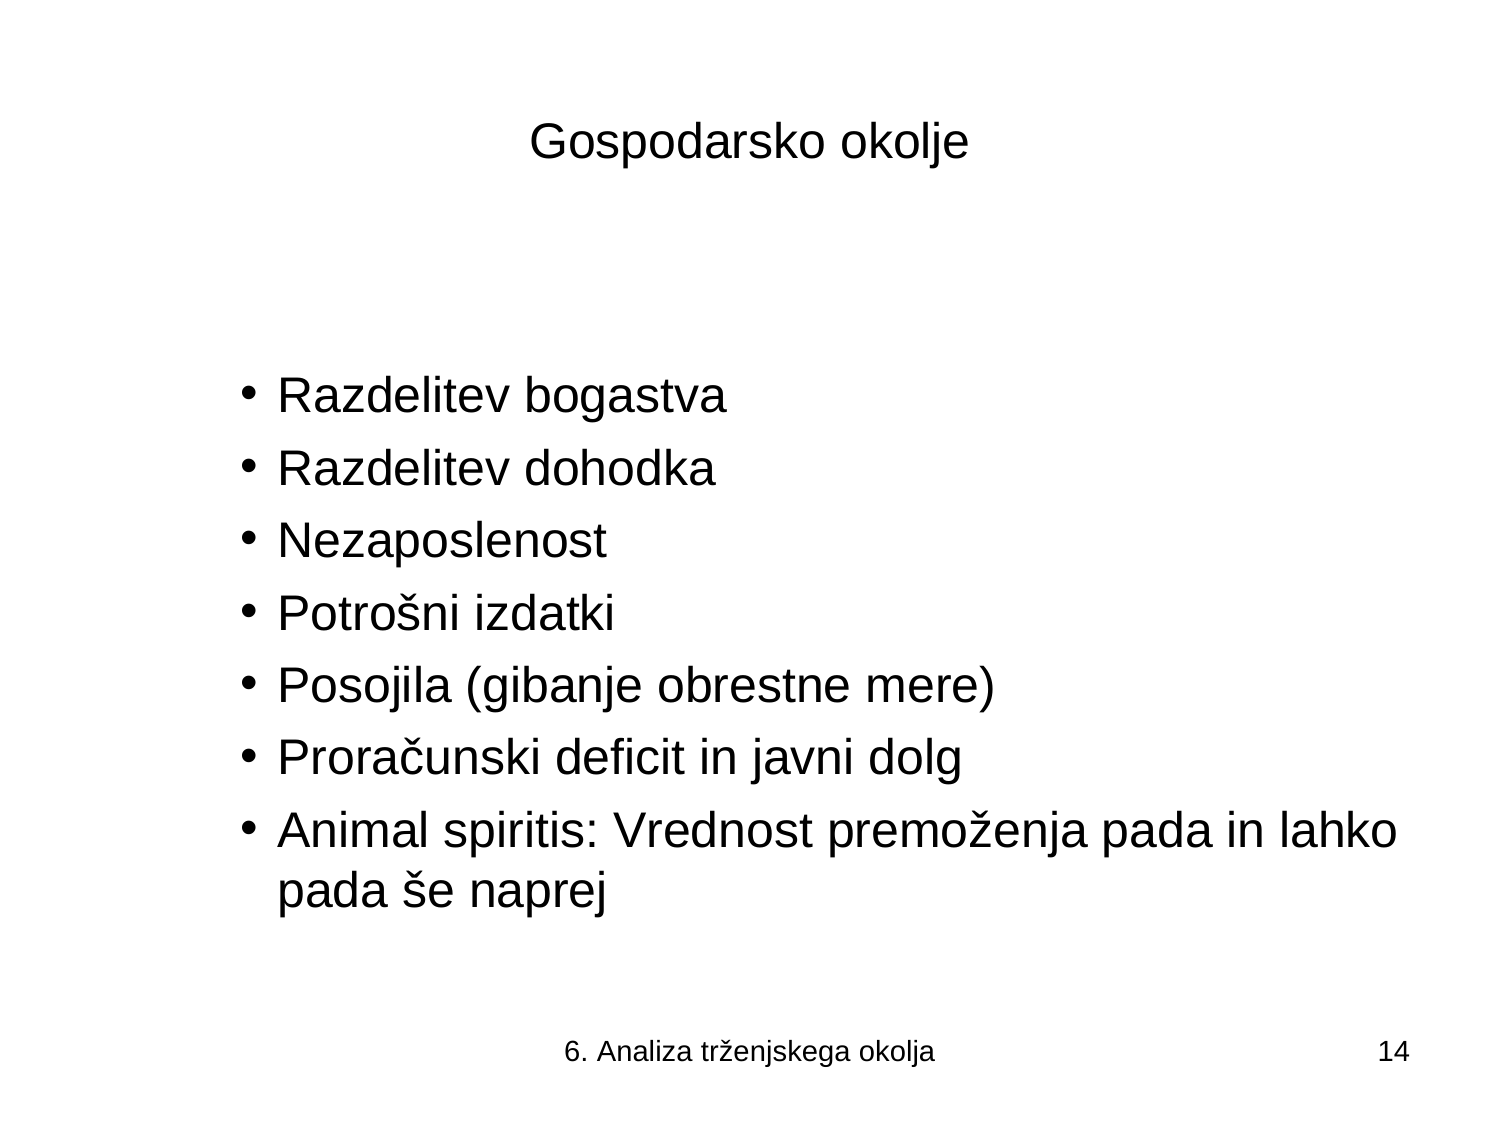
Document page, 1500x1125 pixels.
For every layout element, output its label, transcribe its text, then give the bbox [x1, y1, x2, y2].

text_box <number> [1074, 1024, 1426, 1103]
title Gospodarsko okolje [75, 45, 1426, 233]
text_box 6. Analiza trženjskega okolja [512, 1024, 988, 1103]
list Razdelitev bogastva Razdelitev dohodka Nezaposlenost Potrošni izdatki Posojila (gibanje obrestne mere) Proračunski deficit in javni dolg Animal spiritis: Vrednost premoženja pada in lahko pada še naprej [75, 262, 1426, 1006]
